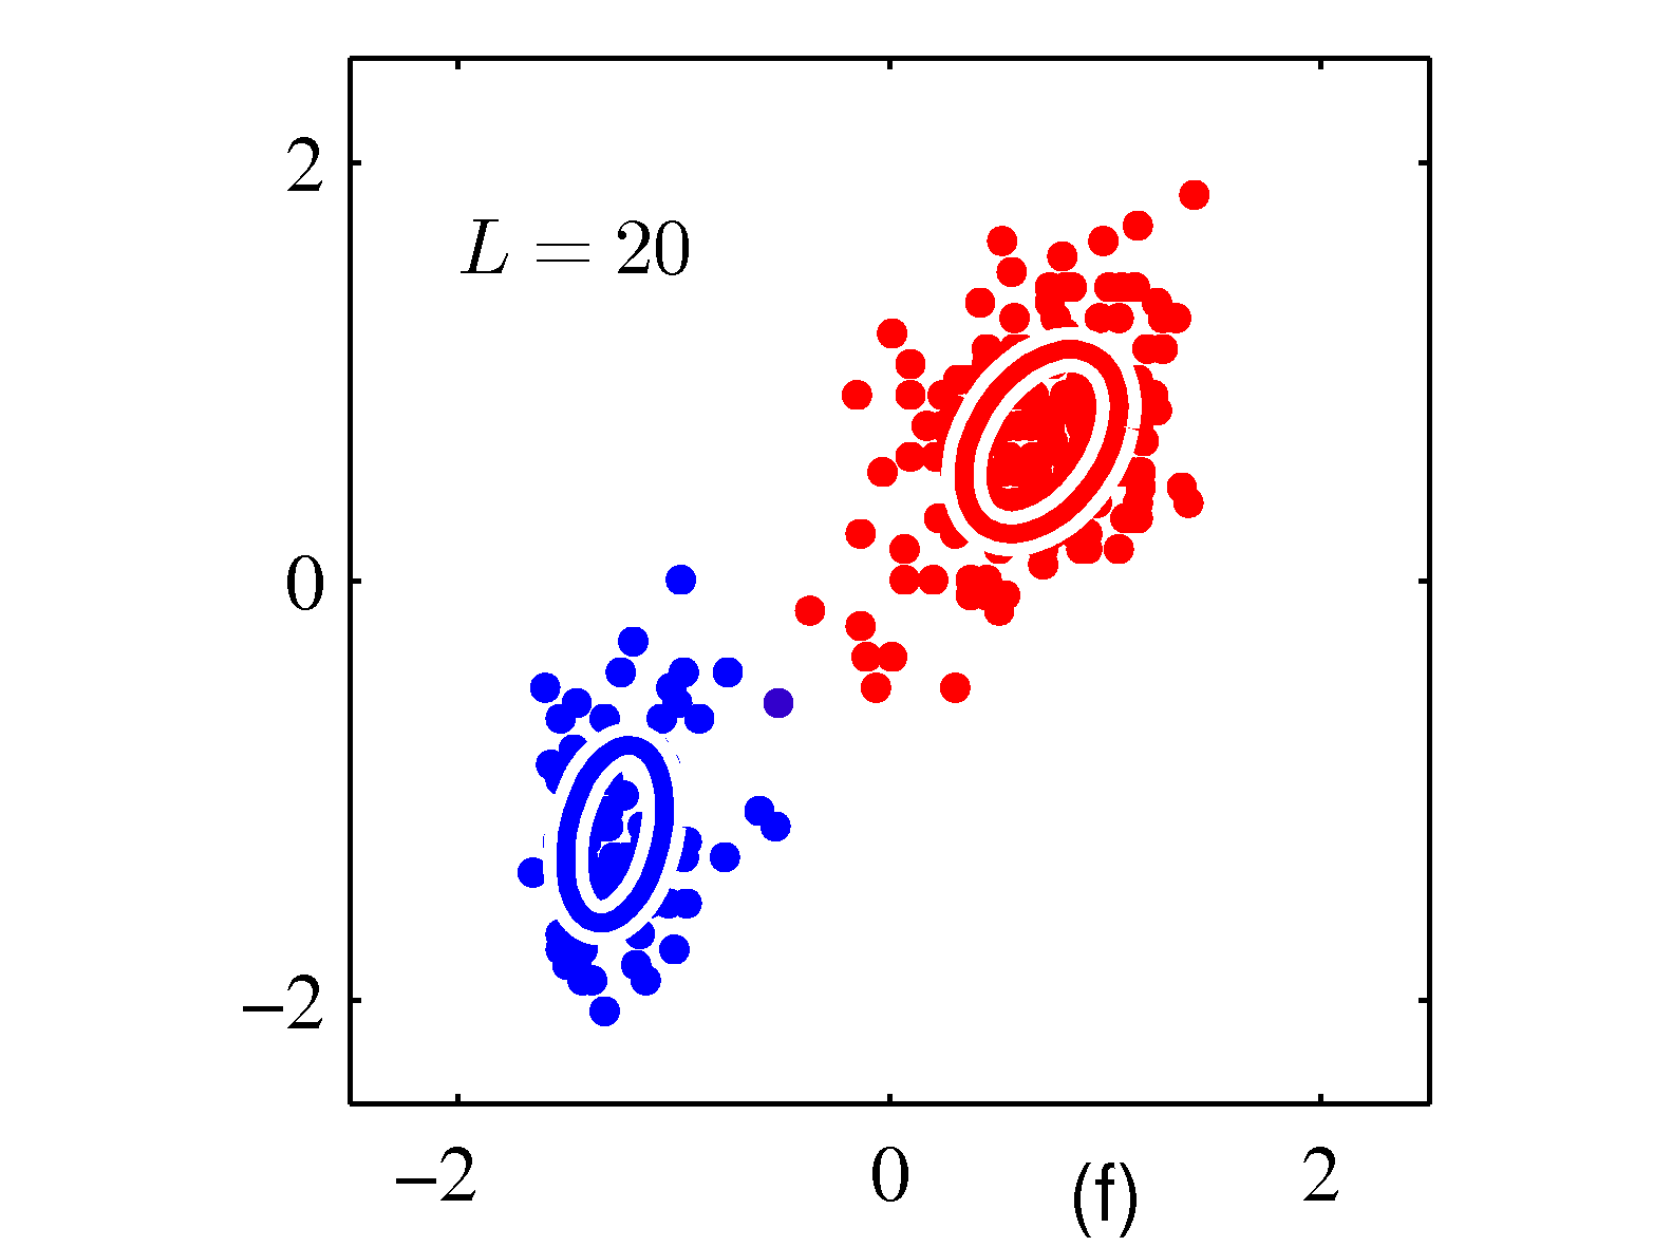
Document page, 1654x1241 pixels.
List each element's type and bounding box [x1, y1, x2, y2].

picture [224, 24, 1465, 1241]
